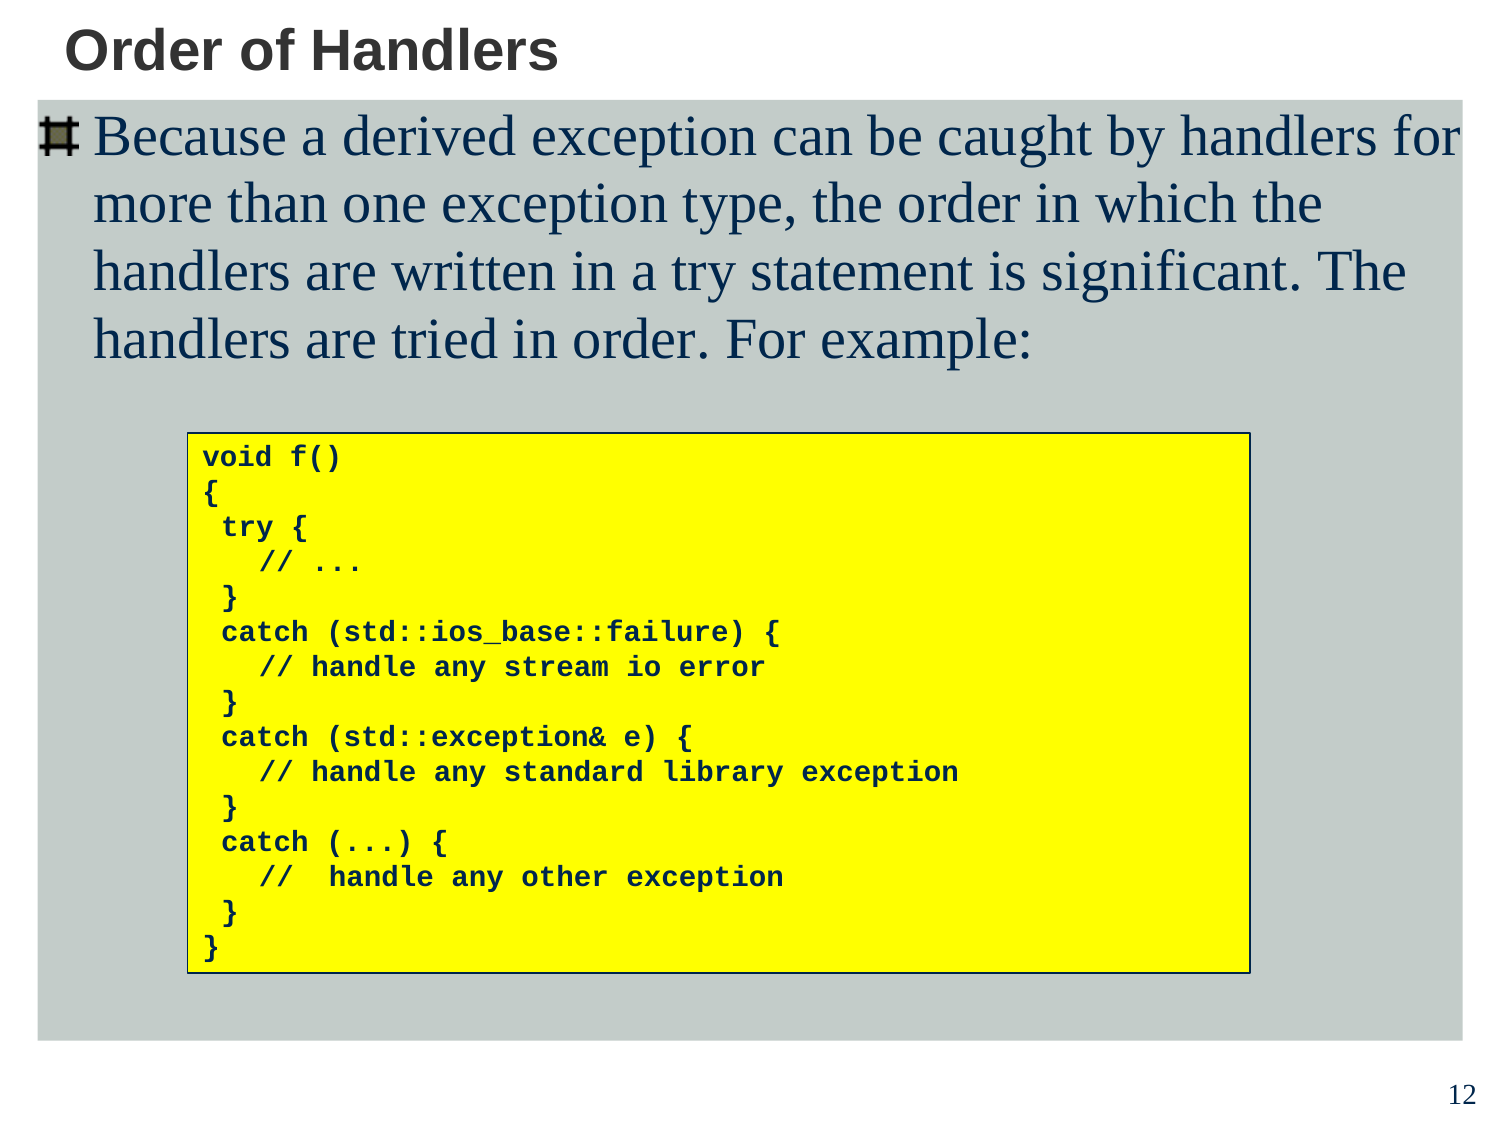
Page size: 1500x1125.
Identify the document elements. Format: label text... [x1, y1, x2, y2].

title Order of Handlers [50, 0, 1450, 91]
text_box void f() { try { // ... } catch (std::ios_base::failure) { // handle any stream io error } catch (std::exception& e) { // handle any standard library exception } catch (...) { // handle any other exception } } [187, 432, 1251, 979]
list Because a derived exception can be caught by handlers for more than one exception type, the order in which the handlers are written in a try statement is significant. The handlers are tried in order. For example: [37, 99, 1463, 1041]
